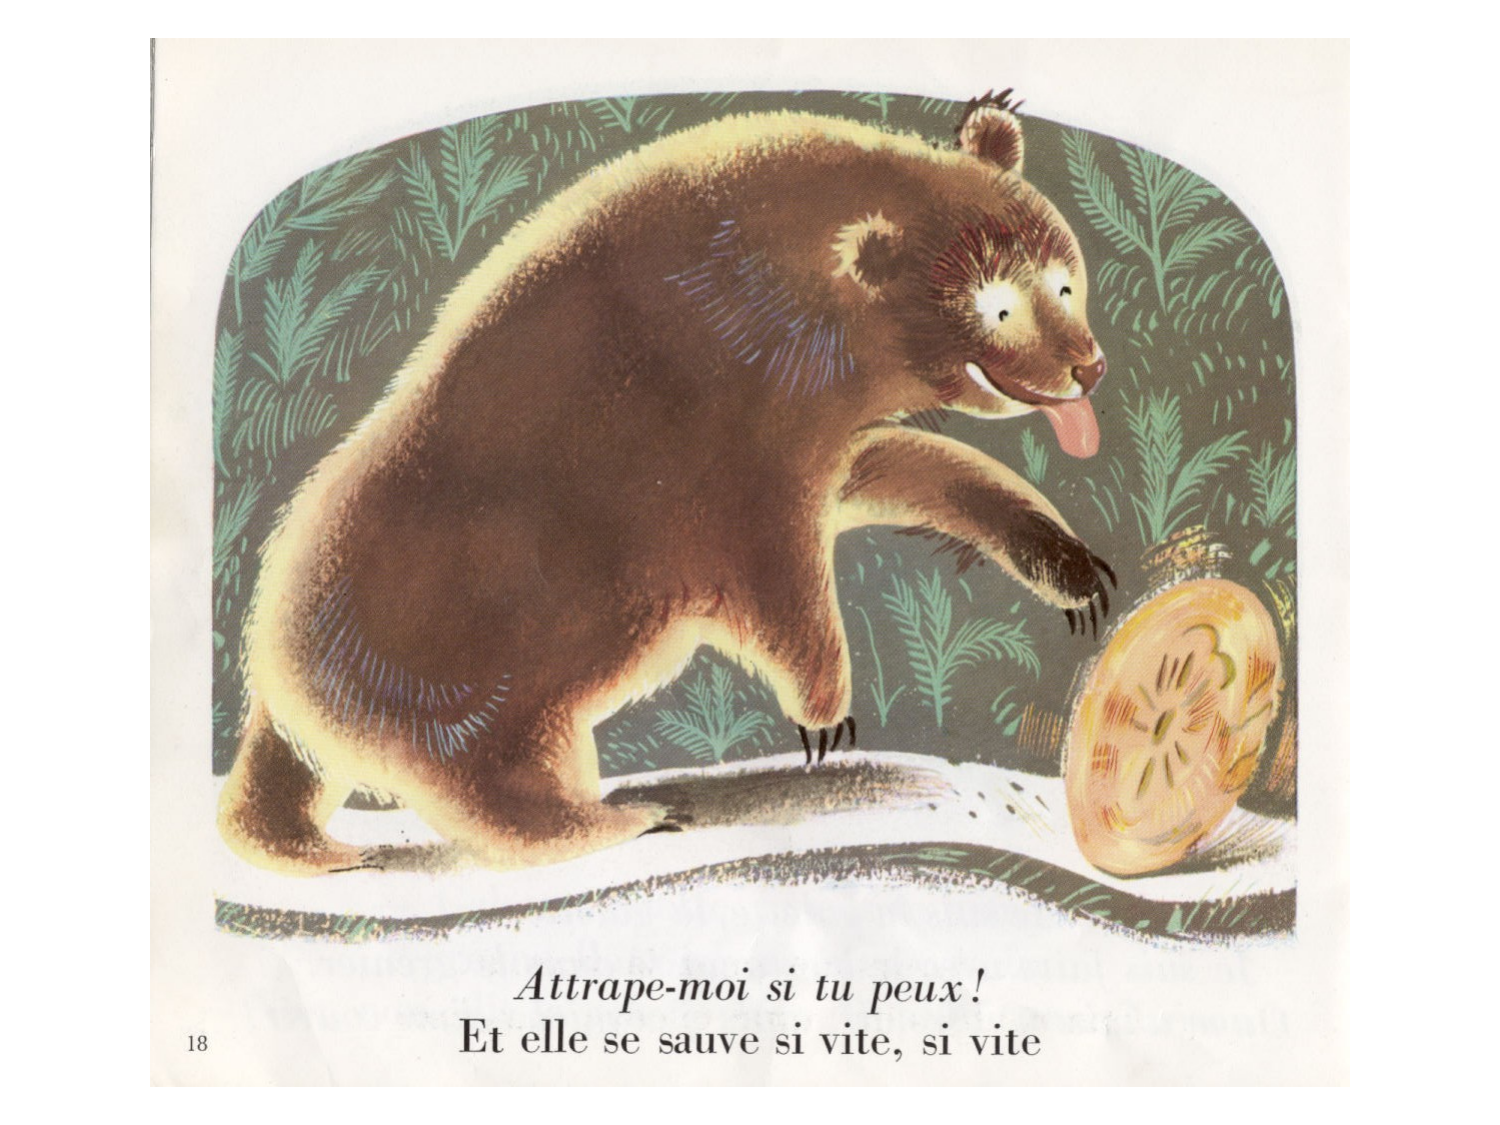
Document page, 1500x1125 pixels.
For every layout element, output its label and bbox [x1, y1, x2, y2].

picture [150, 38, 1350, 1087]
